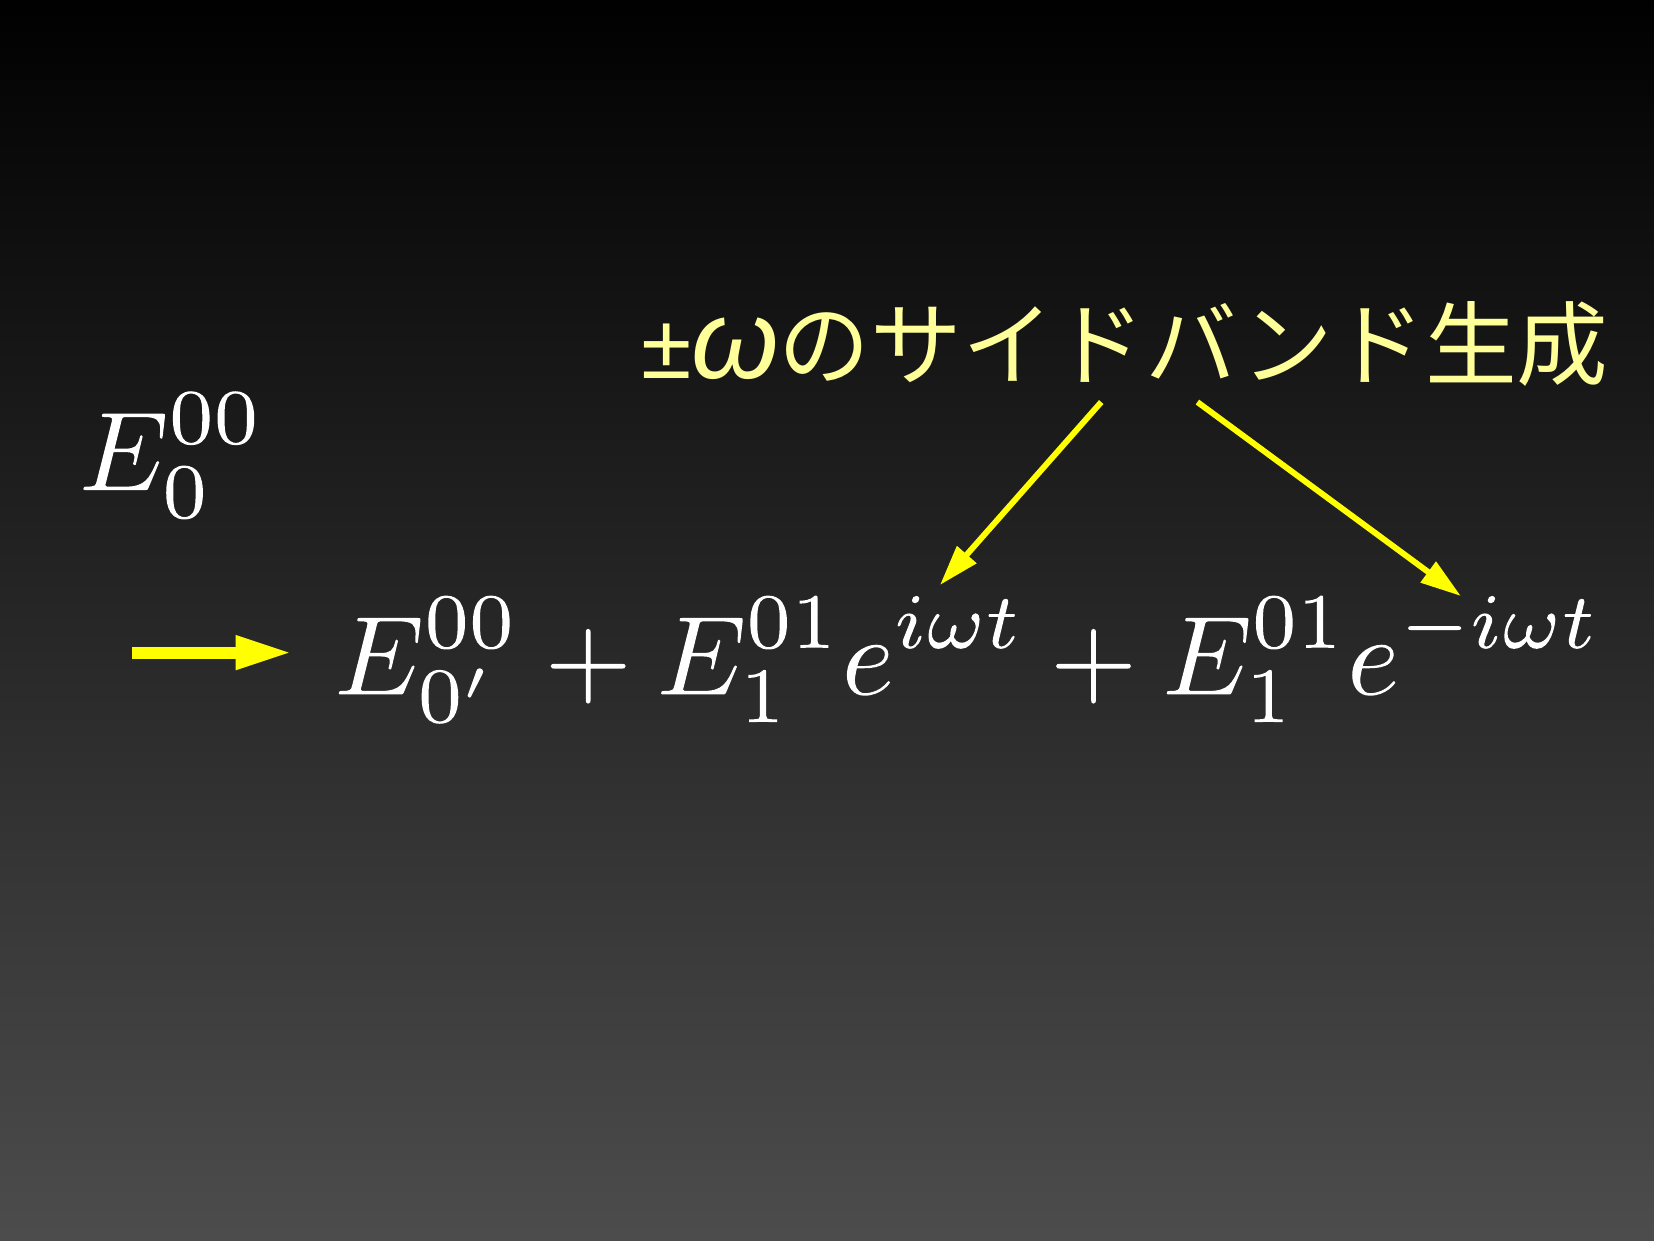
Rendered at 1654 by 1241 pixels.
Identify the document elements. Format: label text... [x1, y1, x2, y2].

picture [338, 595, 1592, 724]
picture [83, 391, 255, 520]
text_box ±ωのサイドバンド生成 [626, 264, 1531, 406]
